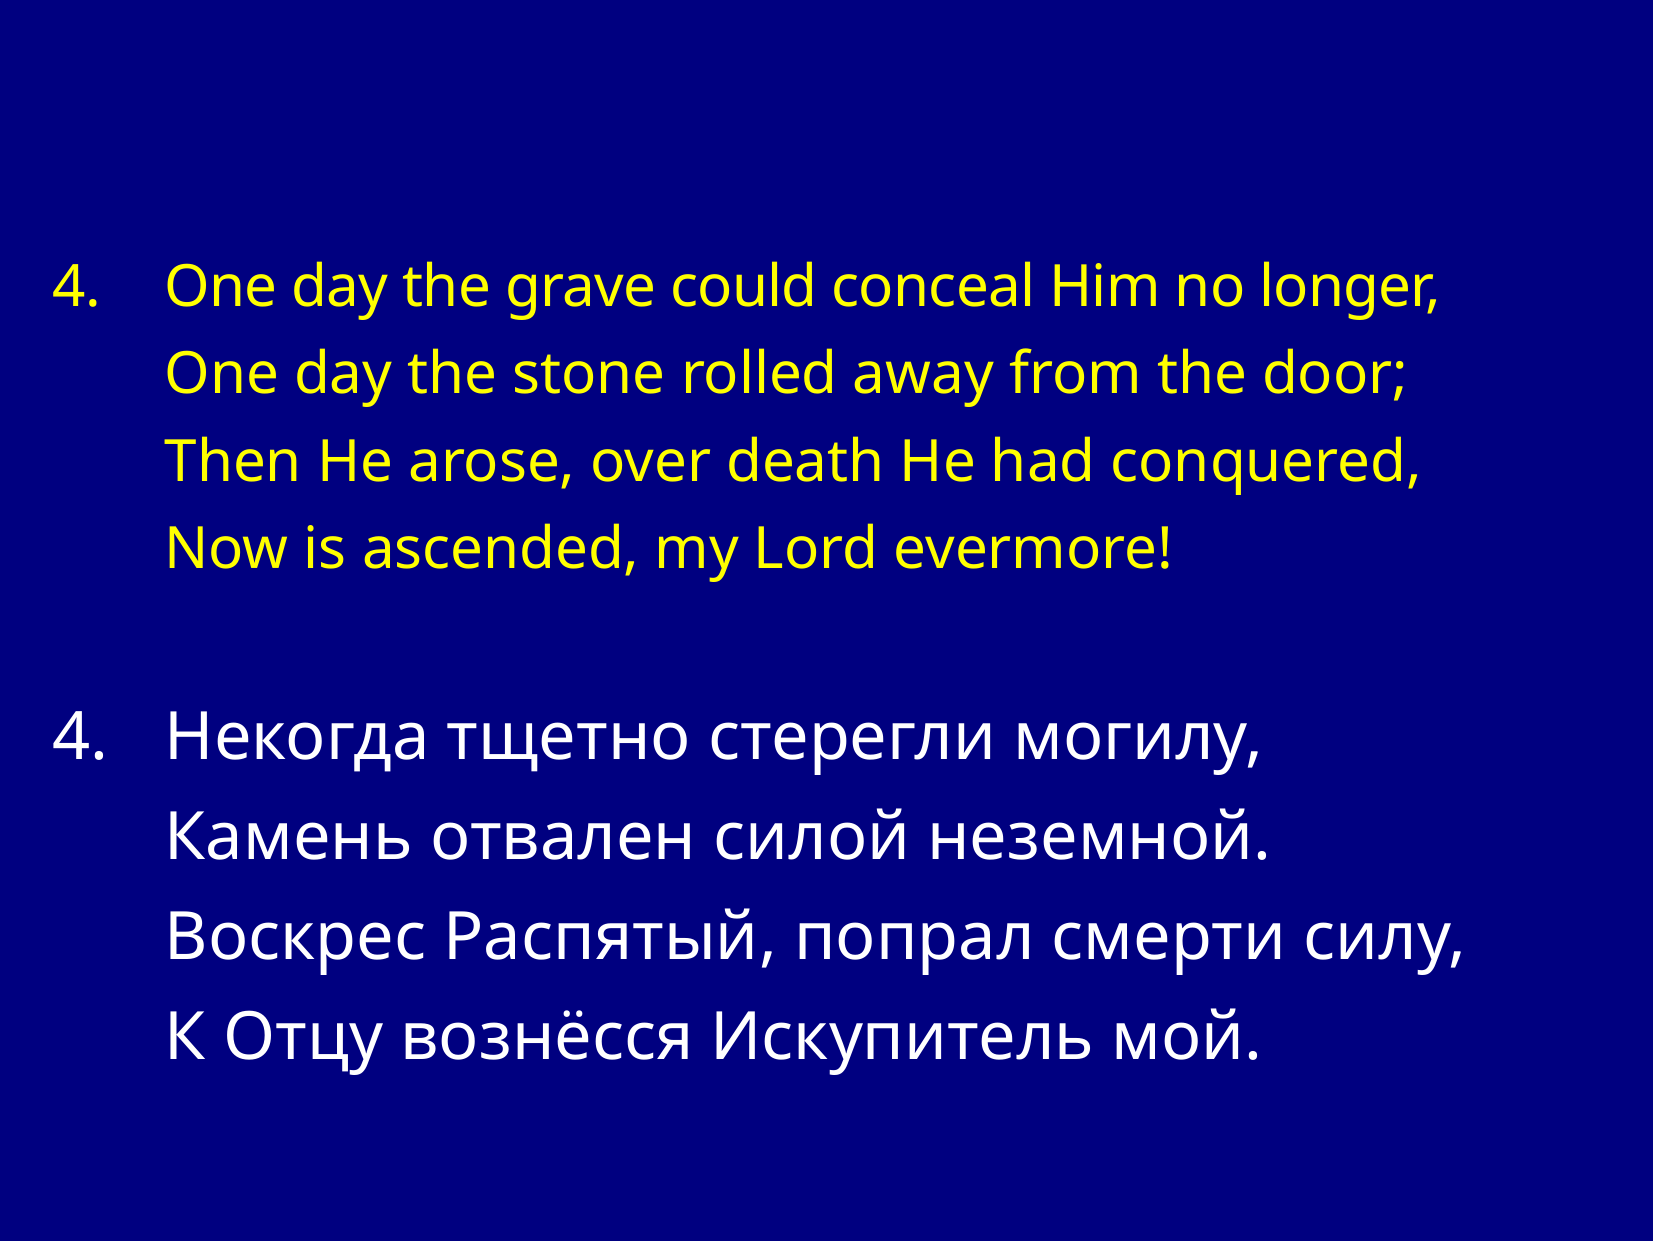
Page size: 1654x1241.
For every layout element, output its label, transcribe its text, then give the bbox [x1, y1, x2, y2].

text_box 4. One day the grave could conceal Him no longer, One day the stone rolled away from the door; Then He arose, over death He had conquered, Now is ascended, my Lord evermore! [37, 150, 1651, 581]
text_box 4. Некогда тщетно стерегли могилу, Камень отвален силой неземной. Воскрес Распятый, попрал смерти силу, К Отцу вознёсся Искупитель мой. [37, 581, 1651, 1163]
